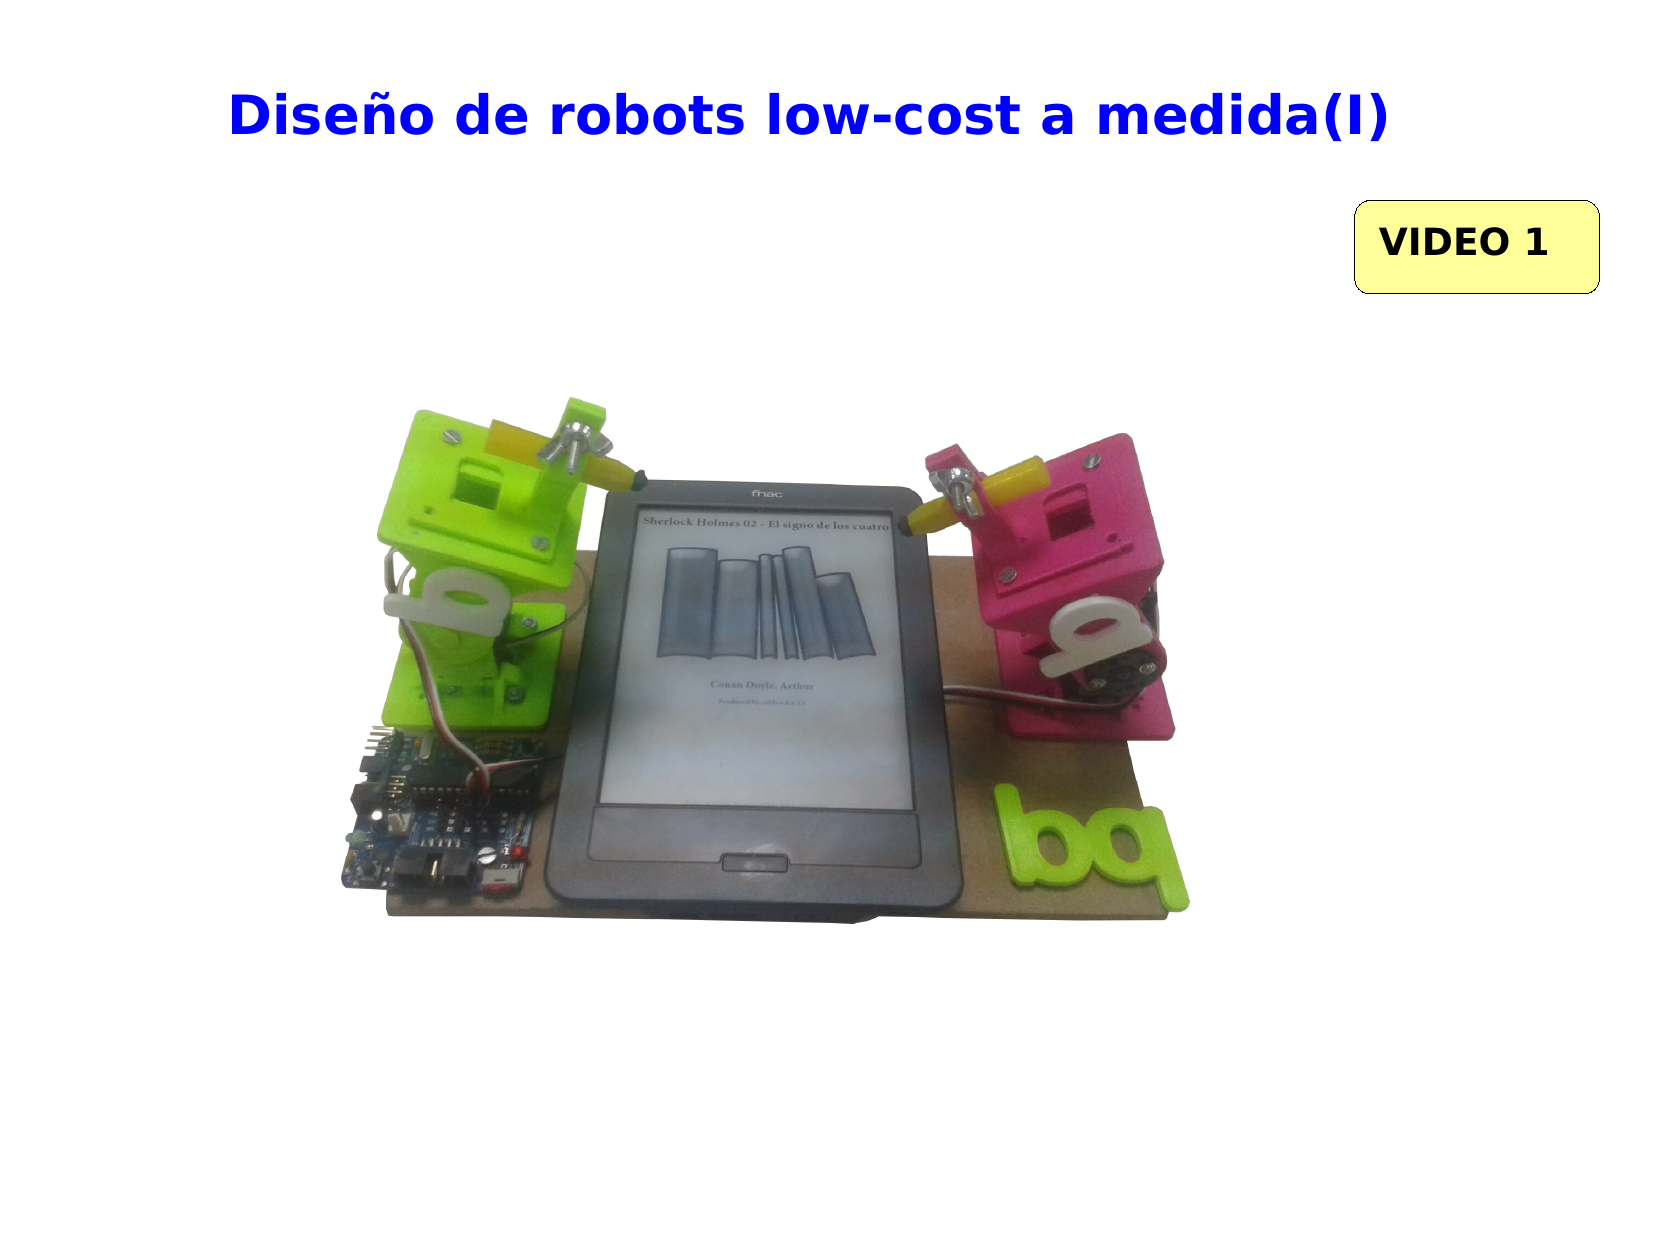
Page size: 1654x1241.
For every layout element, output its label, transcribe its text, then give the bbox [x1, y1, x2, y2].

text_box [1354, 277, 1600, 294]
text_box VIDEO 1 [1351, 213, 1600, 277]
picture [324, 373, 1225, 940]
text_box [1355, 200, 1600, 213]
text_box Diseño de robots low-cost a medida(I) [213, 76, 1408, 155]
